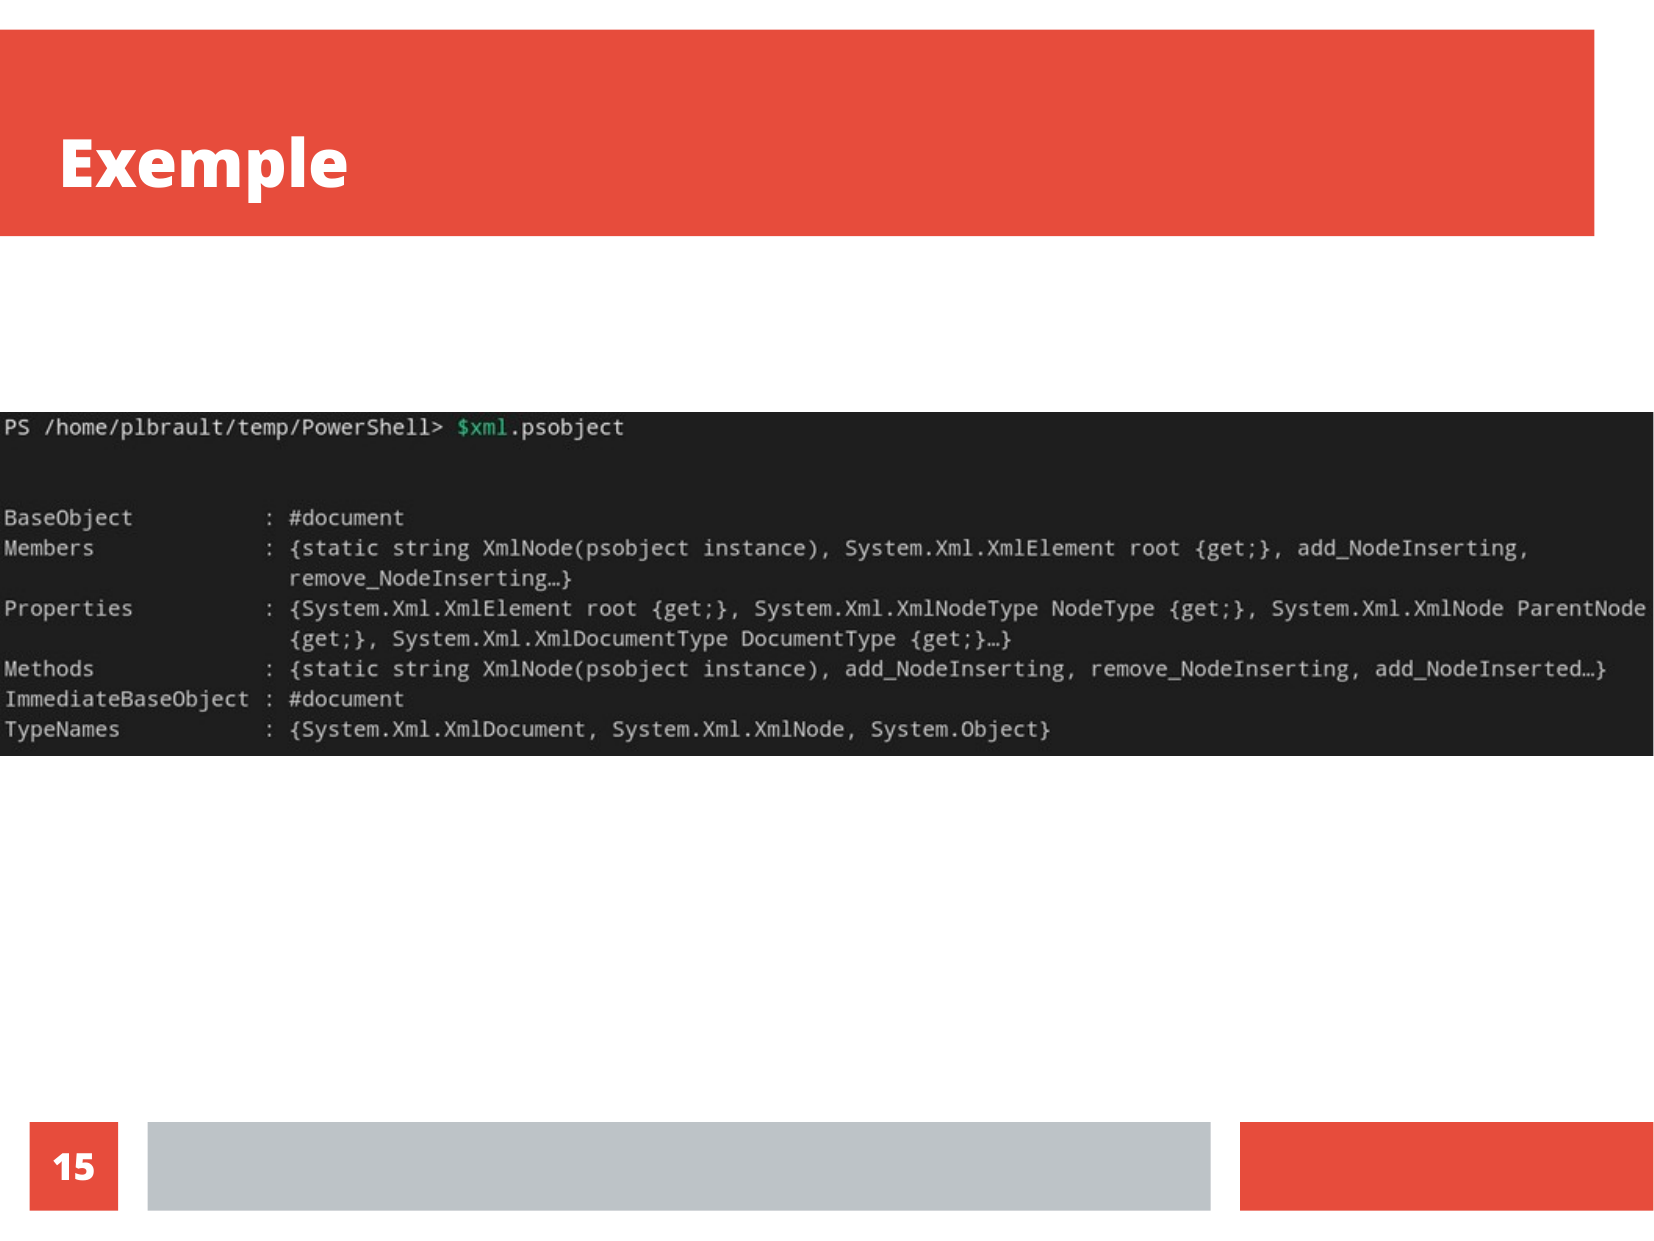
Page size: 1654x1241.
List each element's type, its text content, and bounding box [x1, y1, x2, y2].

title Exemple [59, 59, 1595, 207]
picture [0, 412, 1654, 756]
